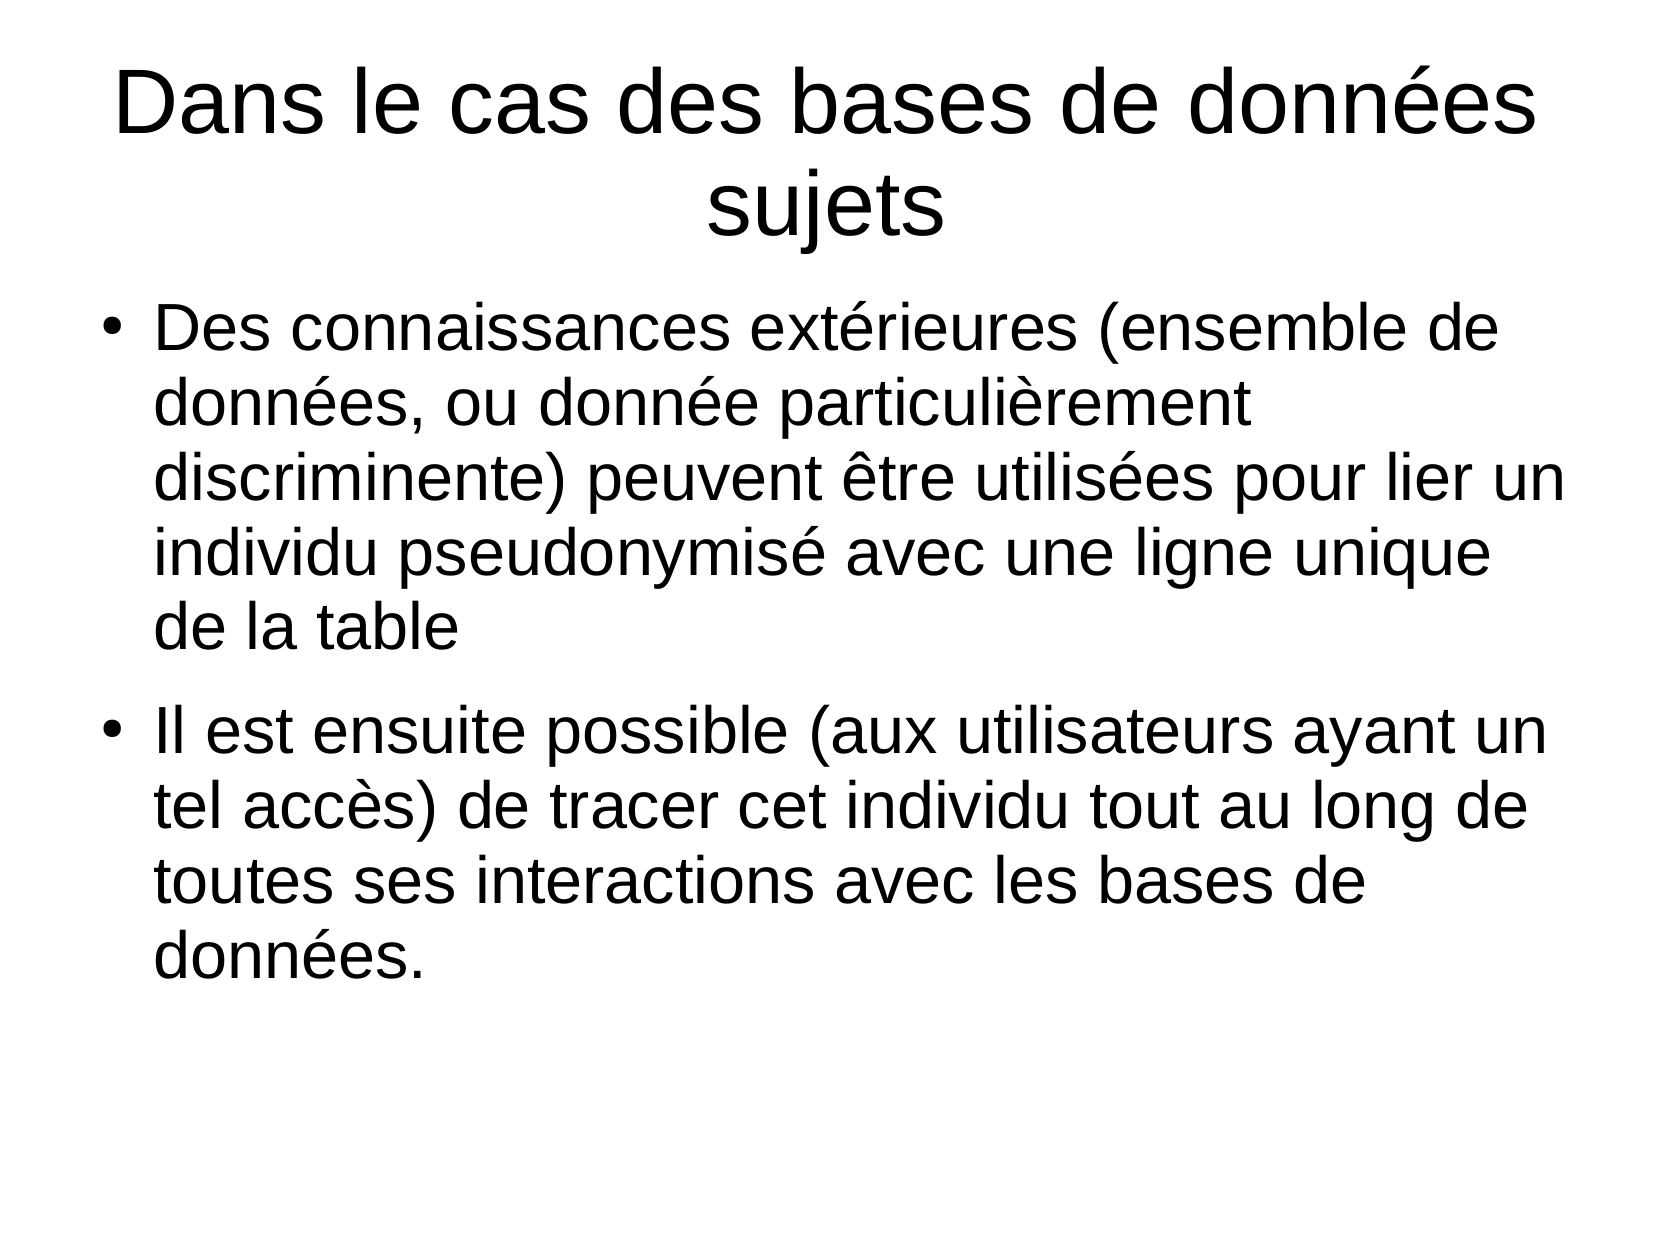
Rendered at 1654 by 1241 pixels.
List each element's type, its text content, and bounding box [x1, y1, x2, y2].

title Dans le cas des bases de données sujets [82, 49, 1571, 257]
list Des connaissances extérieures (ensemble de données, ou donnée particulièrement discriminente) peuvent être utilisées pour lier un individu pseudonymisé avec une ligne unique de la table Il est ensuite possible (aux utilisateurs ayant un tel accès) de tracer cet individu tout au long de toutes ses interactions avec les bases de données. [82, 290, 1571, 1010]
